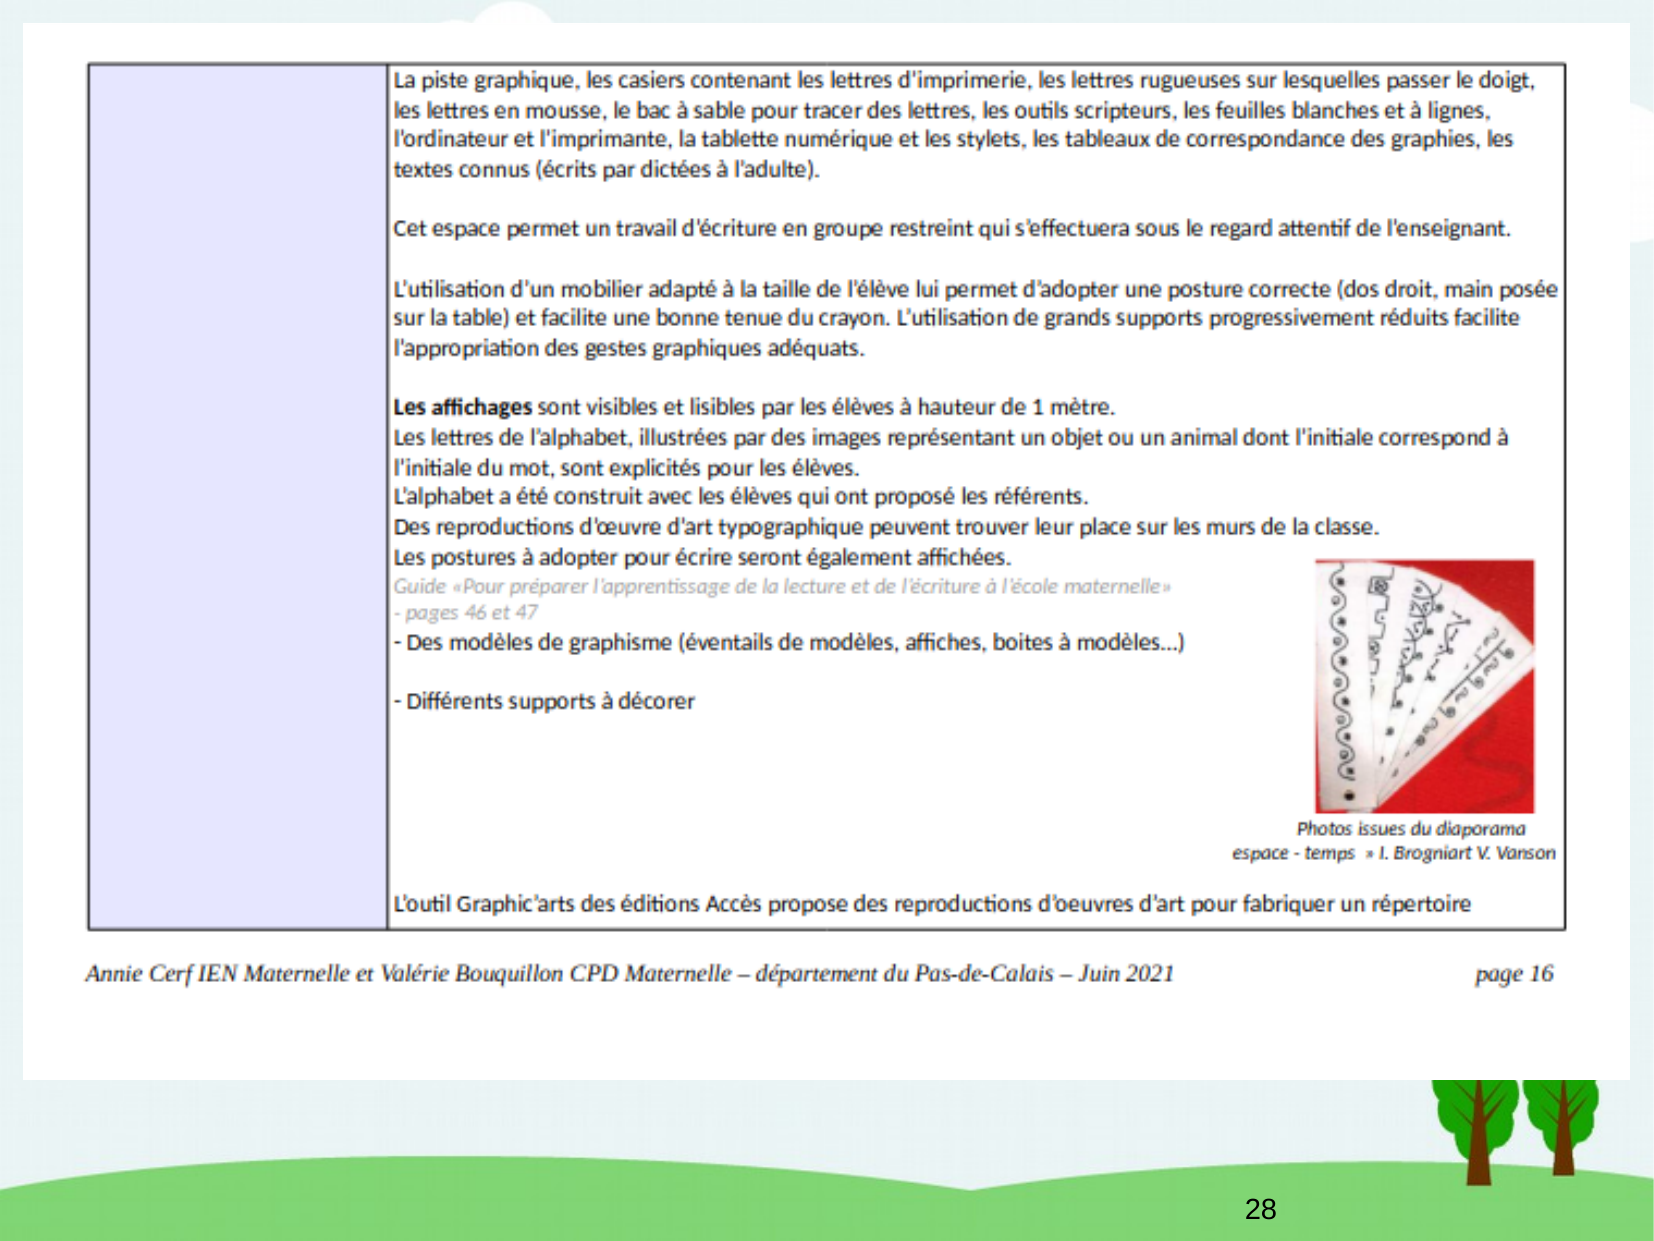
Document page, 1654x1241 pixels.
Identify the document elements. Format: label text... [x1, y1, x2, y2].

text_box <numéro> [1244, 1190, 1630, 1241]
picture [0, 0, 1654, 1241]
